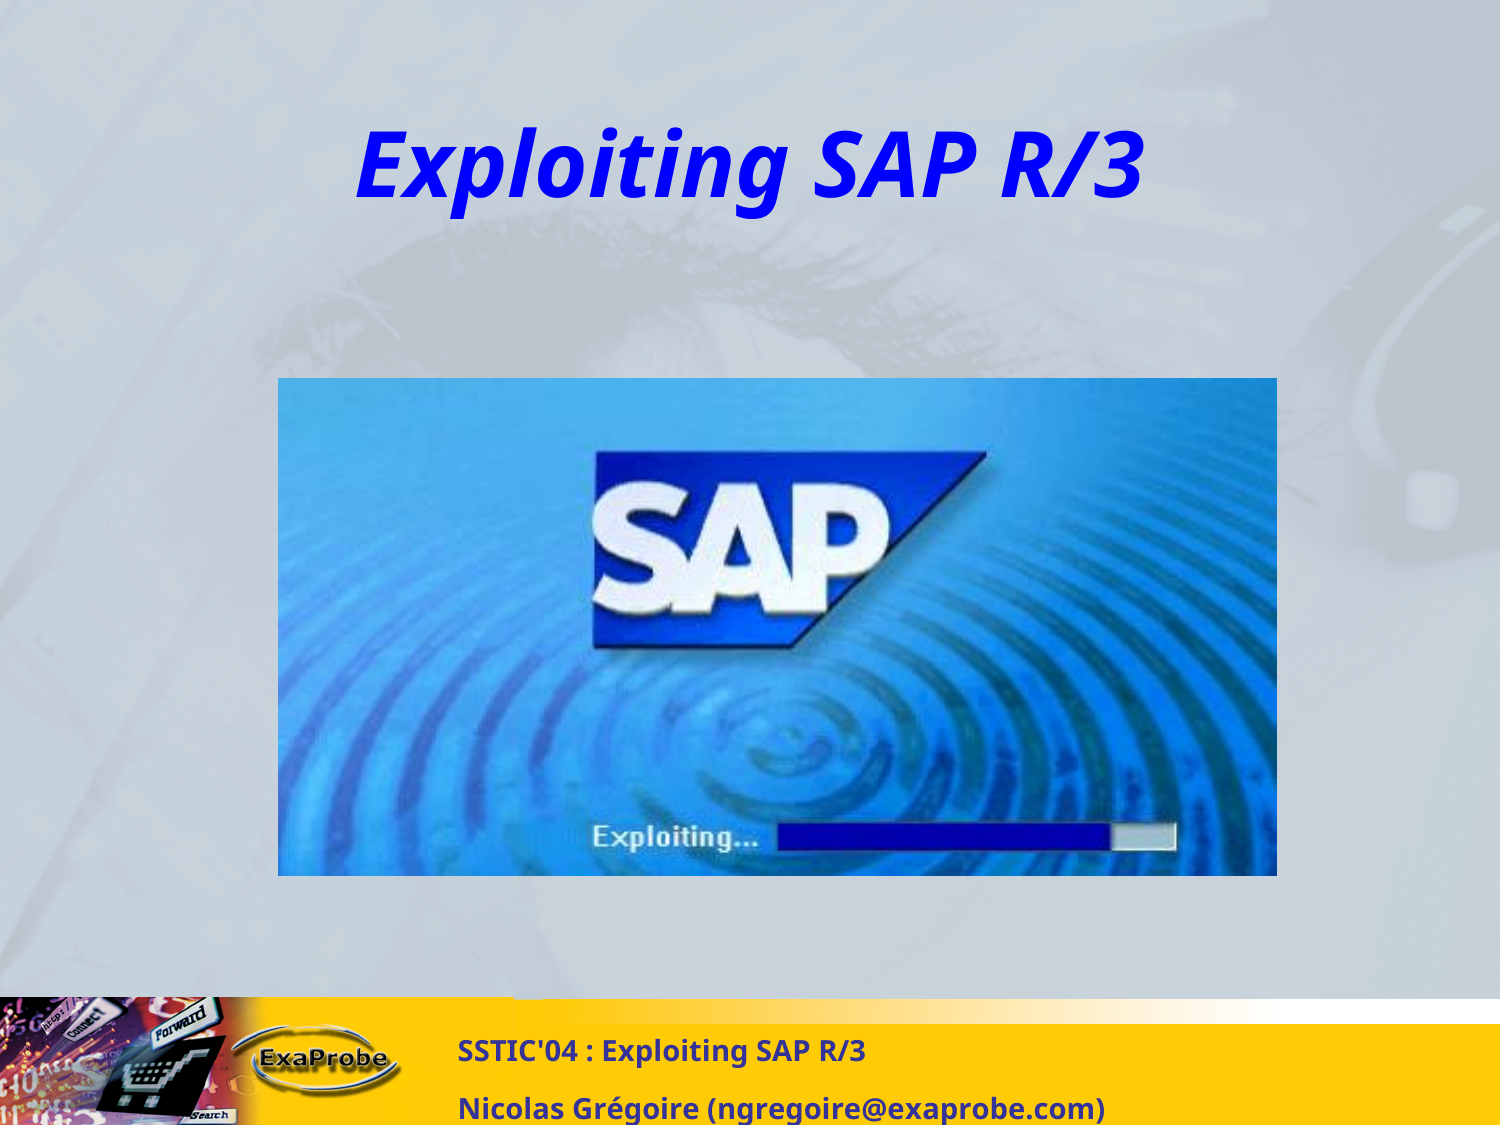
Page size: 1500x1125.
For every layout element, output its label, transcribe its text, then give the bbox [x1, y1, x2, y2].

title Exploiting SAP R/3 [112, 119, 1388, 455]
picture [278, 378, 1277, 876]
